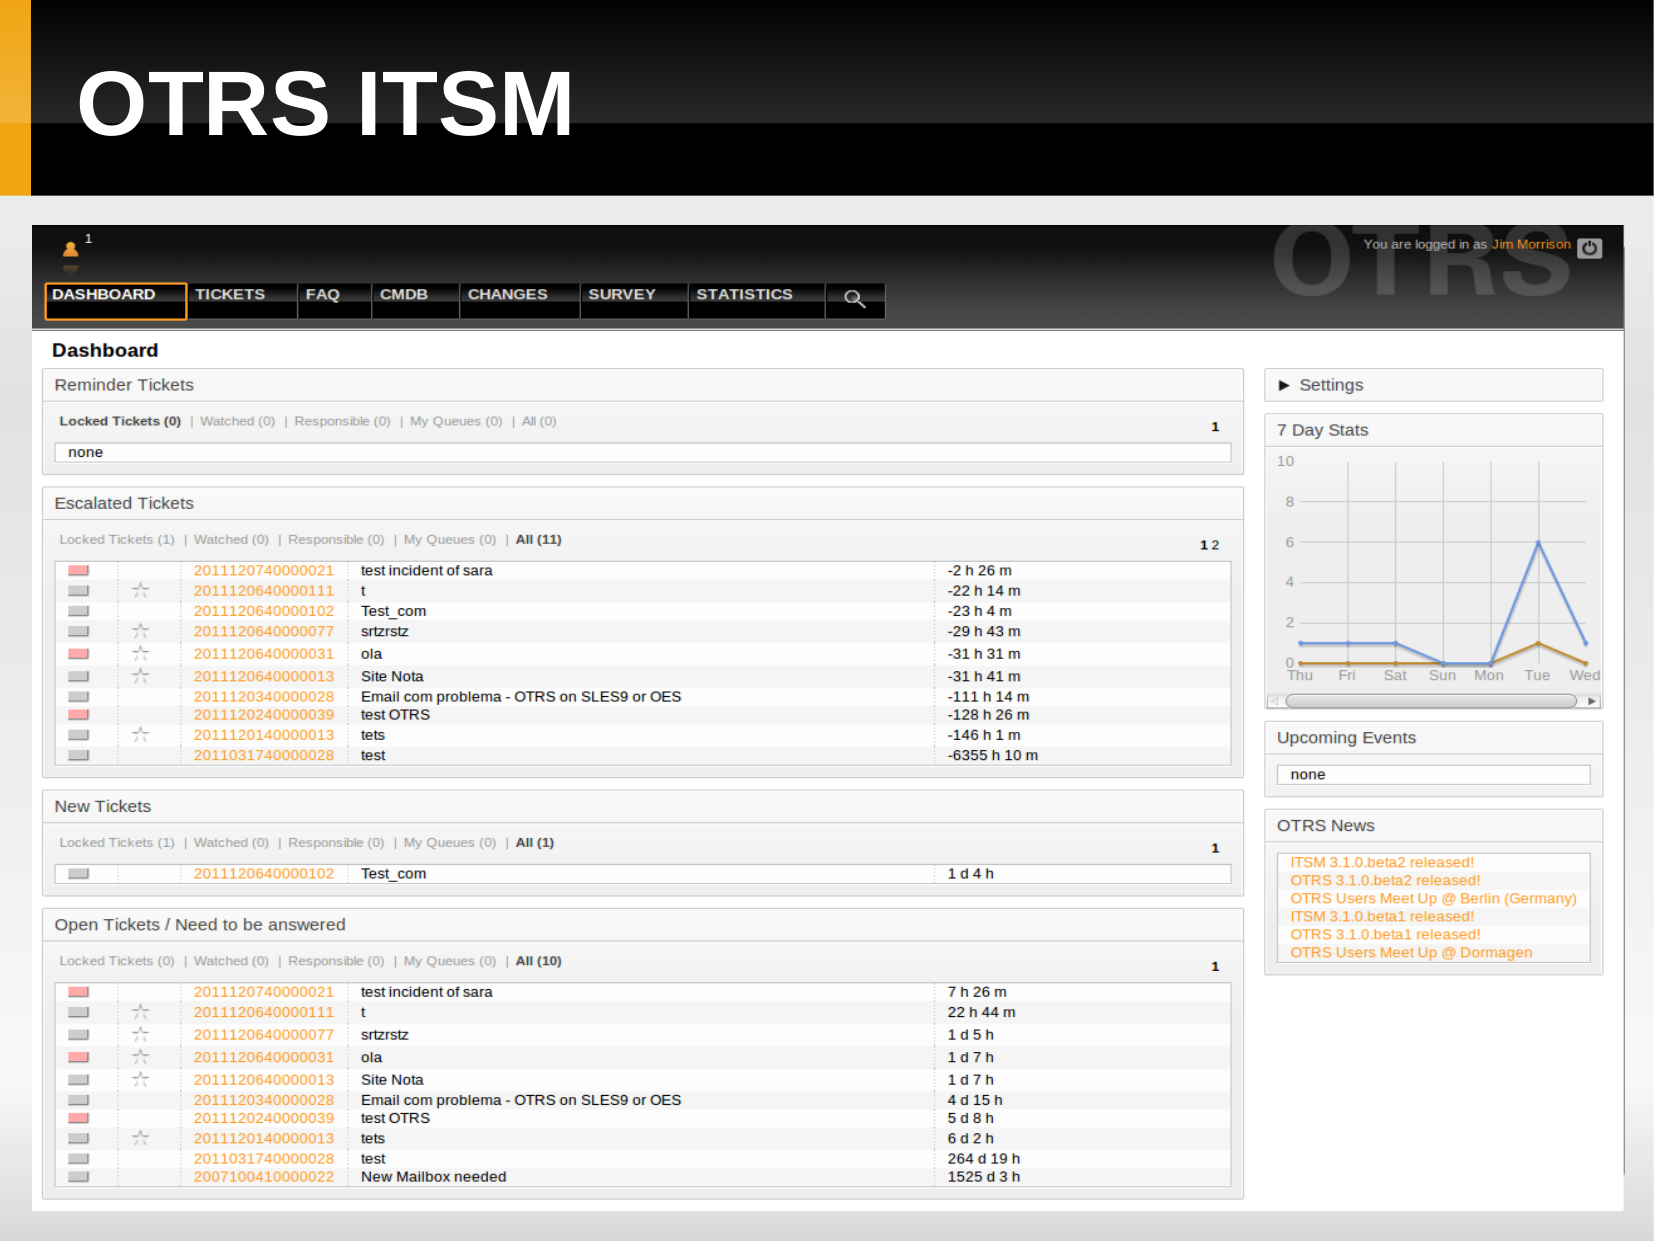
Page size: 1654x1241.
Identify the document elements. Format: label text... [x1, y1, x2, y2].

picture [0, 0, 1654, 1241]
title OTRS ITSM [76, 0, 1565, 208]
